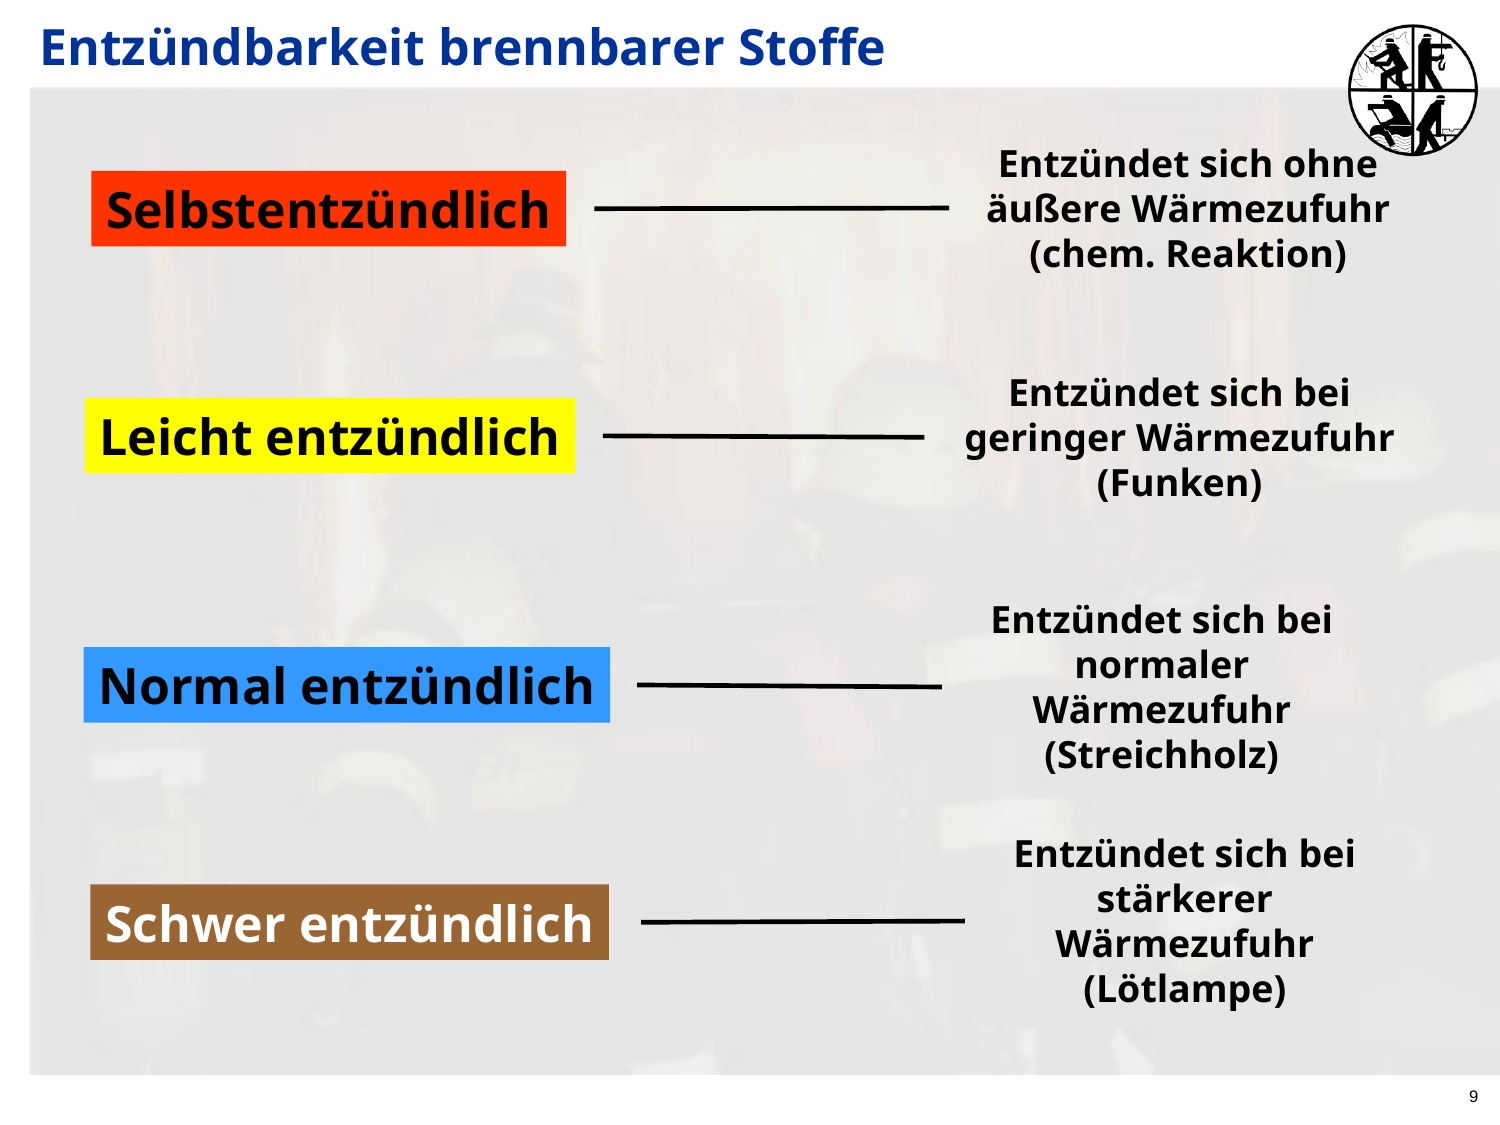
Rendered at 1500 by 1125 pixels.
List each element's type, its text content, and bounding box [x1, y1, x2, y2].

text_box Entzündet sich bei normaler Wärmezufuhr (Streichholz) [939, 588, 1385, 784]
text_box Entzündet sich bei geringer Wärmezufuhr (Funken) [949, 361, 1411, 512]
text_box Selbstentzündlich [91, 170, 567, 247]
text_box Schwer entzündlich [90, 884, 609, 960]
text_box Entzündet sich bei stärkerer Wärmezufuhr (Lötlampe) [962, 822, 1408, 1019]
text_box <Foliennummer> [1180, 1078, 1494, 1118]
text_box Normal entzündlich [83, 647, 611, 723]
text_box Entzündet sich ohne äußere Wärmezufuhr (chem. Reaktion) [971, 132, 1406, 283]
picture [31, 20, 1500, 1075]
text_box Leicht entzündlich [85, 397, 576, 474]
title Entzündbarkeit brennbarer Stoffe [39, 15, 1222, 78]
